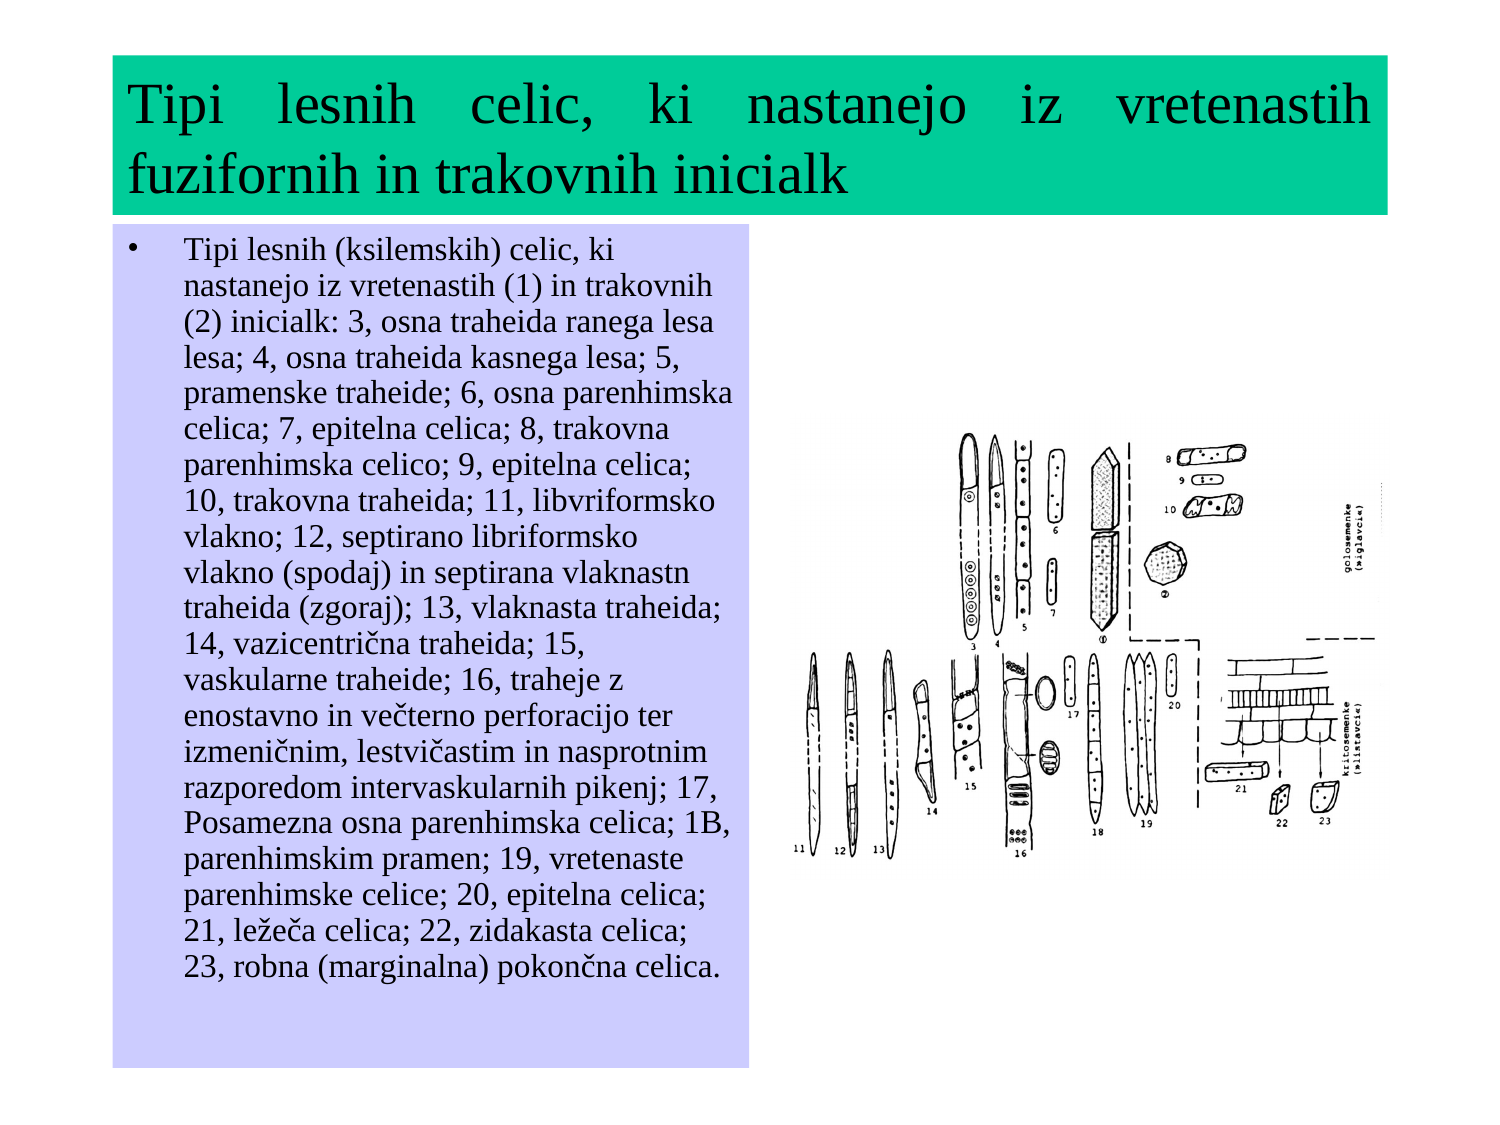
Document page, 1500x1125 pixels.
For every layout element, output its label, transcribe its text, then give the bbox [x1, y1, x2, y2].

title Tipi lesnih celic, ki nastanejo iz vretenastih fuzifornih in trakovnih inicialk [112, 55, 1388, 215]
picture [790, 413, 1390, 880]
list Tipi lesnih (ksilemskih) celic, ki nastanejo iz vretenastih (1) in trakovnih (2) inicialk: 3, osna traheida ranega lesa lesa; 4, osna traheida kasnega lesa; 5, pramenske traheide; 6, osna parenhimska celica; 7, epitelna celica; 8, trakovna parenhimska celico; 9, epitelna celica; 10, trakovna traheida; 11, libvriformsko vlakno; 12, septirano libriformsko vlakno (spodaj) in septirana vlaknastn traheida (zgoraj); 13, vlaknasta traheida; 14, vazicentrična traheida; 15, vaskularne traheide; 16, traheje z enostavno in večterno perforacijo ter izmeničnim, lestvičastim in nasprotnim razporedom intervaskularnih pikenj; 17, Posamezna osna parenhimska celica; 1B, parenhimskim pramen; 19, vretenaste parenhimske celice; 20, epitelna celica; 21, ležeča celica; 22, zidakasta celica; 23, robna (marginalna) pokončna celica. [112, 224, 750, 1068]
